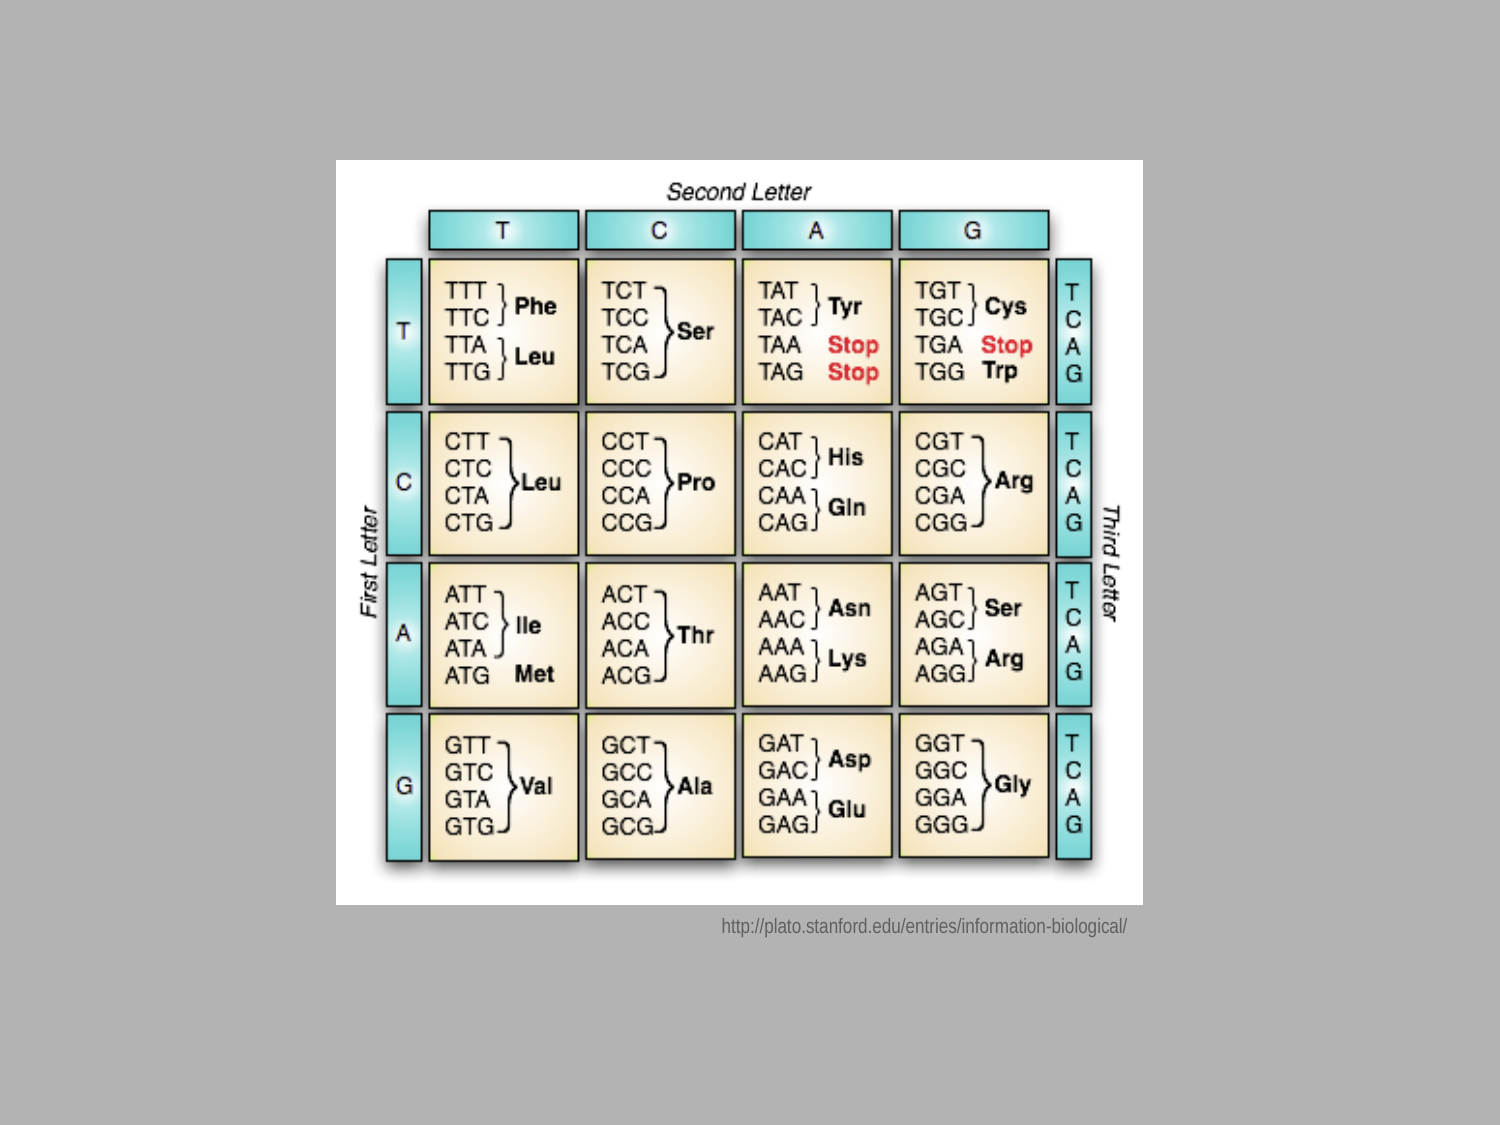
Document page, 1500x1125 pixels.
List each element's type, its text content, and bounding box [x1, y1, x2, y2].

text_box http://plato.stanford.edu/entries/information-biological/ [392, 904, 1143, 945]
picture [336, 160, 1143, 905]
